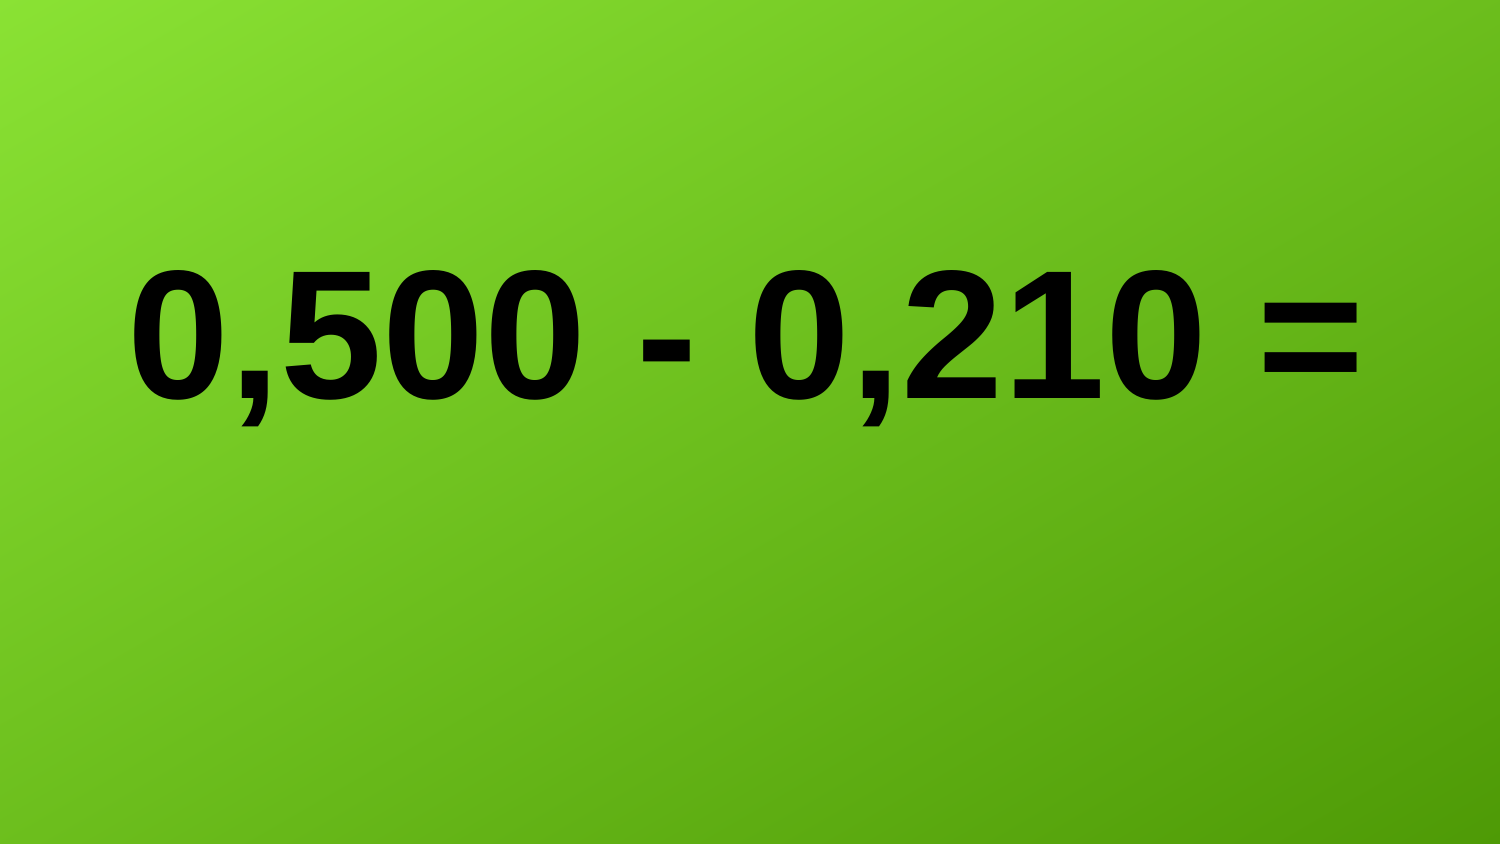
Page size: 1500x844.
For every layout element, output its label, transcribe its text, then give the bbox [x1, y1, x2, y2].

title 0,500 - 0,210 = [112, 259, 1388, 450]
